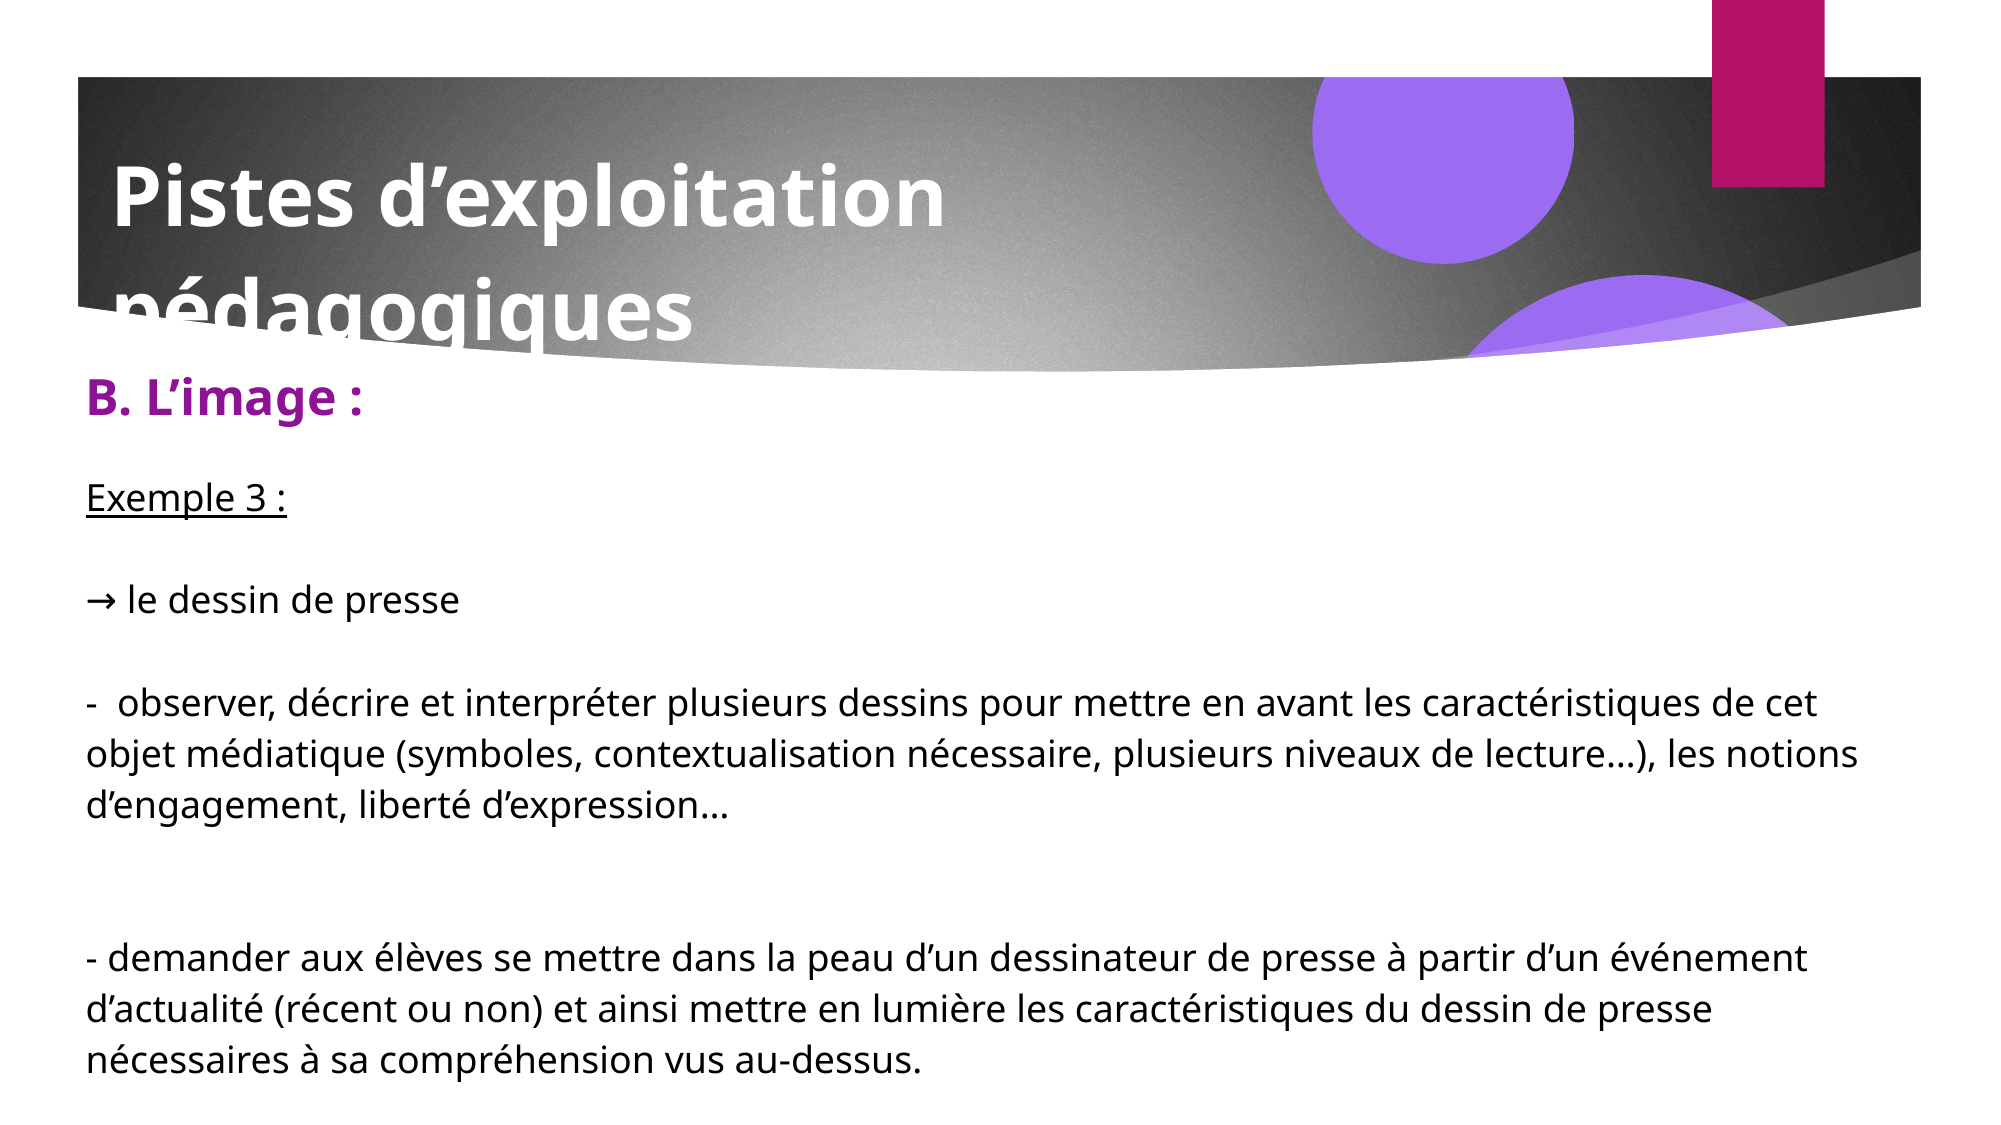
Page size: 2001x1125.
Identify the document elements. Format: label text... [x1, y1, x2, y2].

picture [1548, 78, 1920, 300]
picture [568, 326, 583, 331]
picture [79, 78, 1323, 310]
title Pistes d’exploitation pédagogiques [110, 177, 1548, 326]
picture [436, 326, 451, 331]
picture [332, 326, 347, 331]
picture [543, 326, 1497, 354]
picture [515, 326, 530, 331]
picture [280, 326, 295, 331]
picture [463, 326, 531, 353]
picture [391, 326, 452, 347]
picture [308, 326, 322, 335]
picture [385, 326, 400, 331]
picture [360, 326, 388, 341]
text_box B. L’image : Exemple 3 : → le dessin de presse - observer, décrire et interpréter plusieurs dessins pour mettre en avant les caractéristiques de cet objet médiatique (symboles, contextualisation nécessaire, plusieurs niveaux de lecture…), les notions d’engagement, liberté d’expression… - demander aux élèves se mettre dans la peau d’un dessinateur de presse à partir d’un événement d’actualité (récent ou non) et ainsi mettre en lumière les caractéristiques du dessin de presse nécessaires à sa compréhension vus au-dessus. [70, 354, 1878, 1117]
